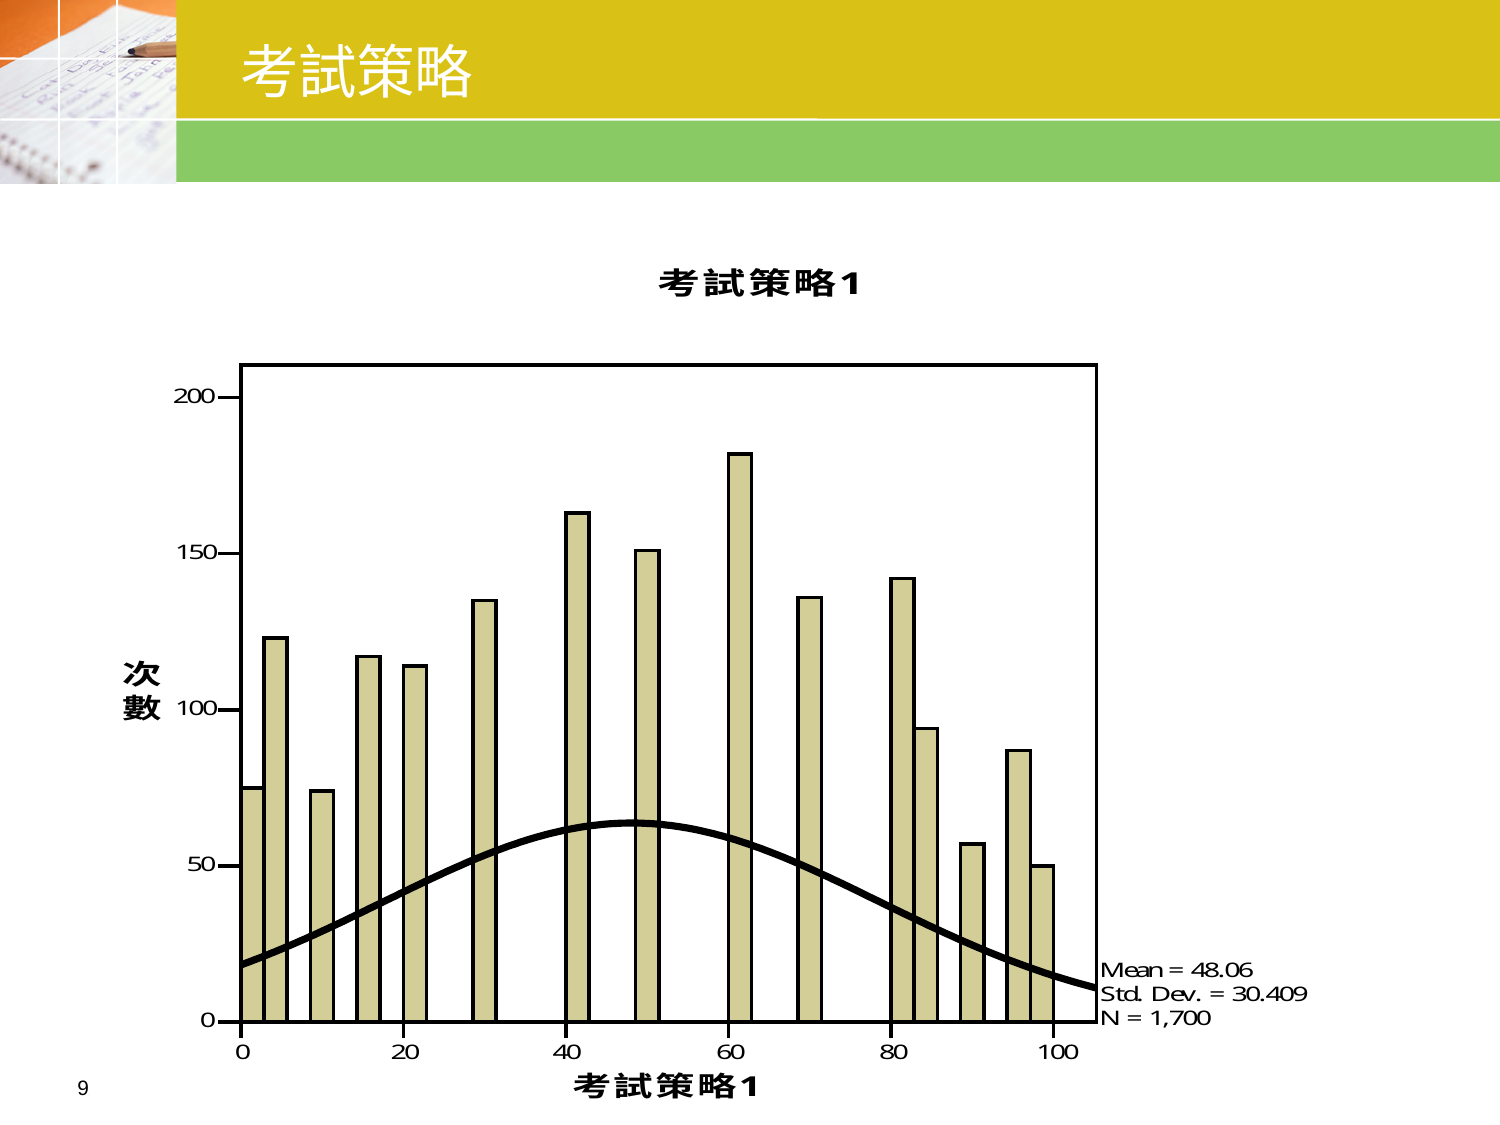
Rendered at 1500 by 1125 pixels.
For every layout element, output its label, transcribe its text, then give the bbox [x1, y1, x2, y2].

title 考試策略 [225, 28, 1388, 109]
picture [88, 184, 1436, 1125]
text_box [62, 1067, 88, 1111]
